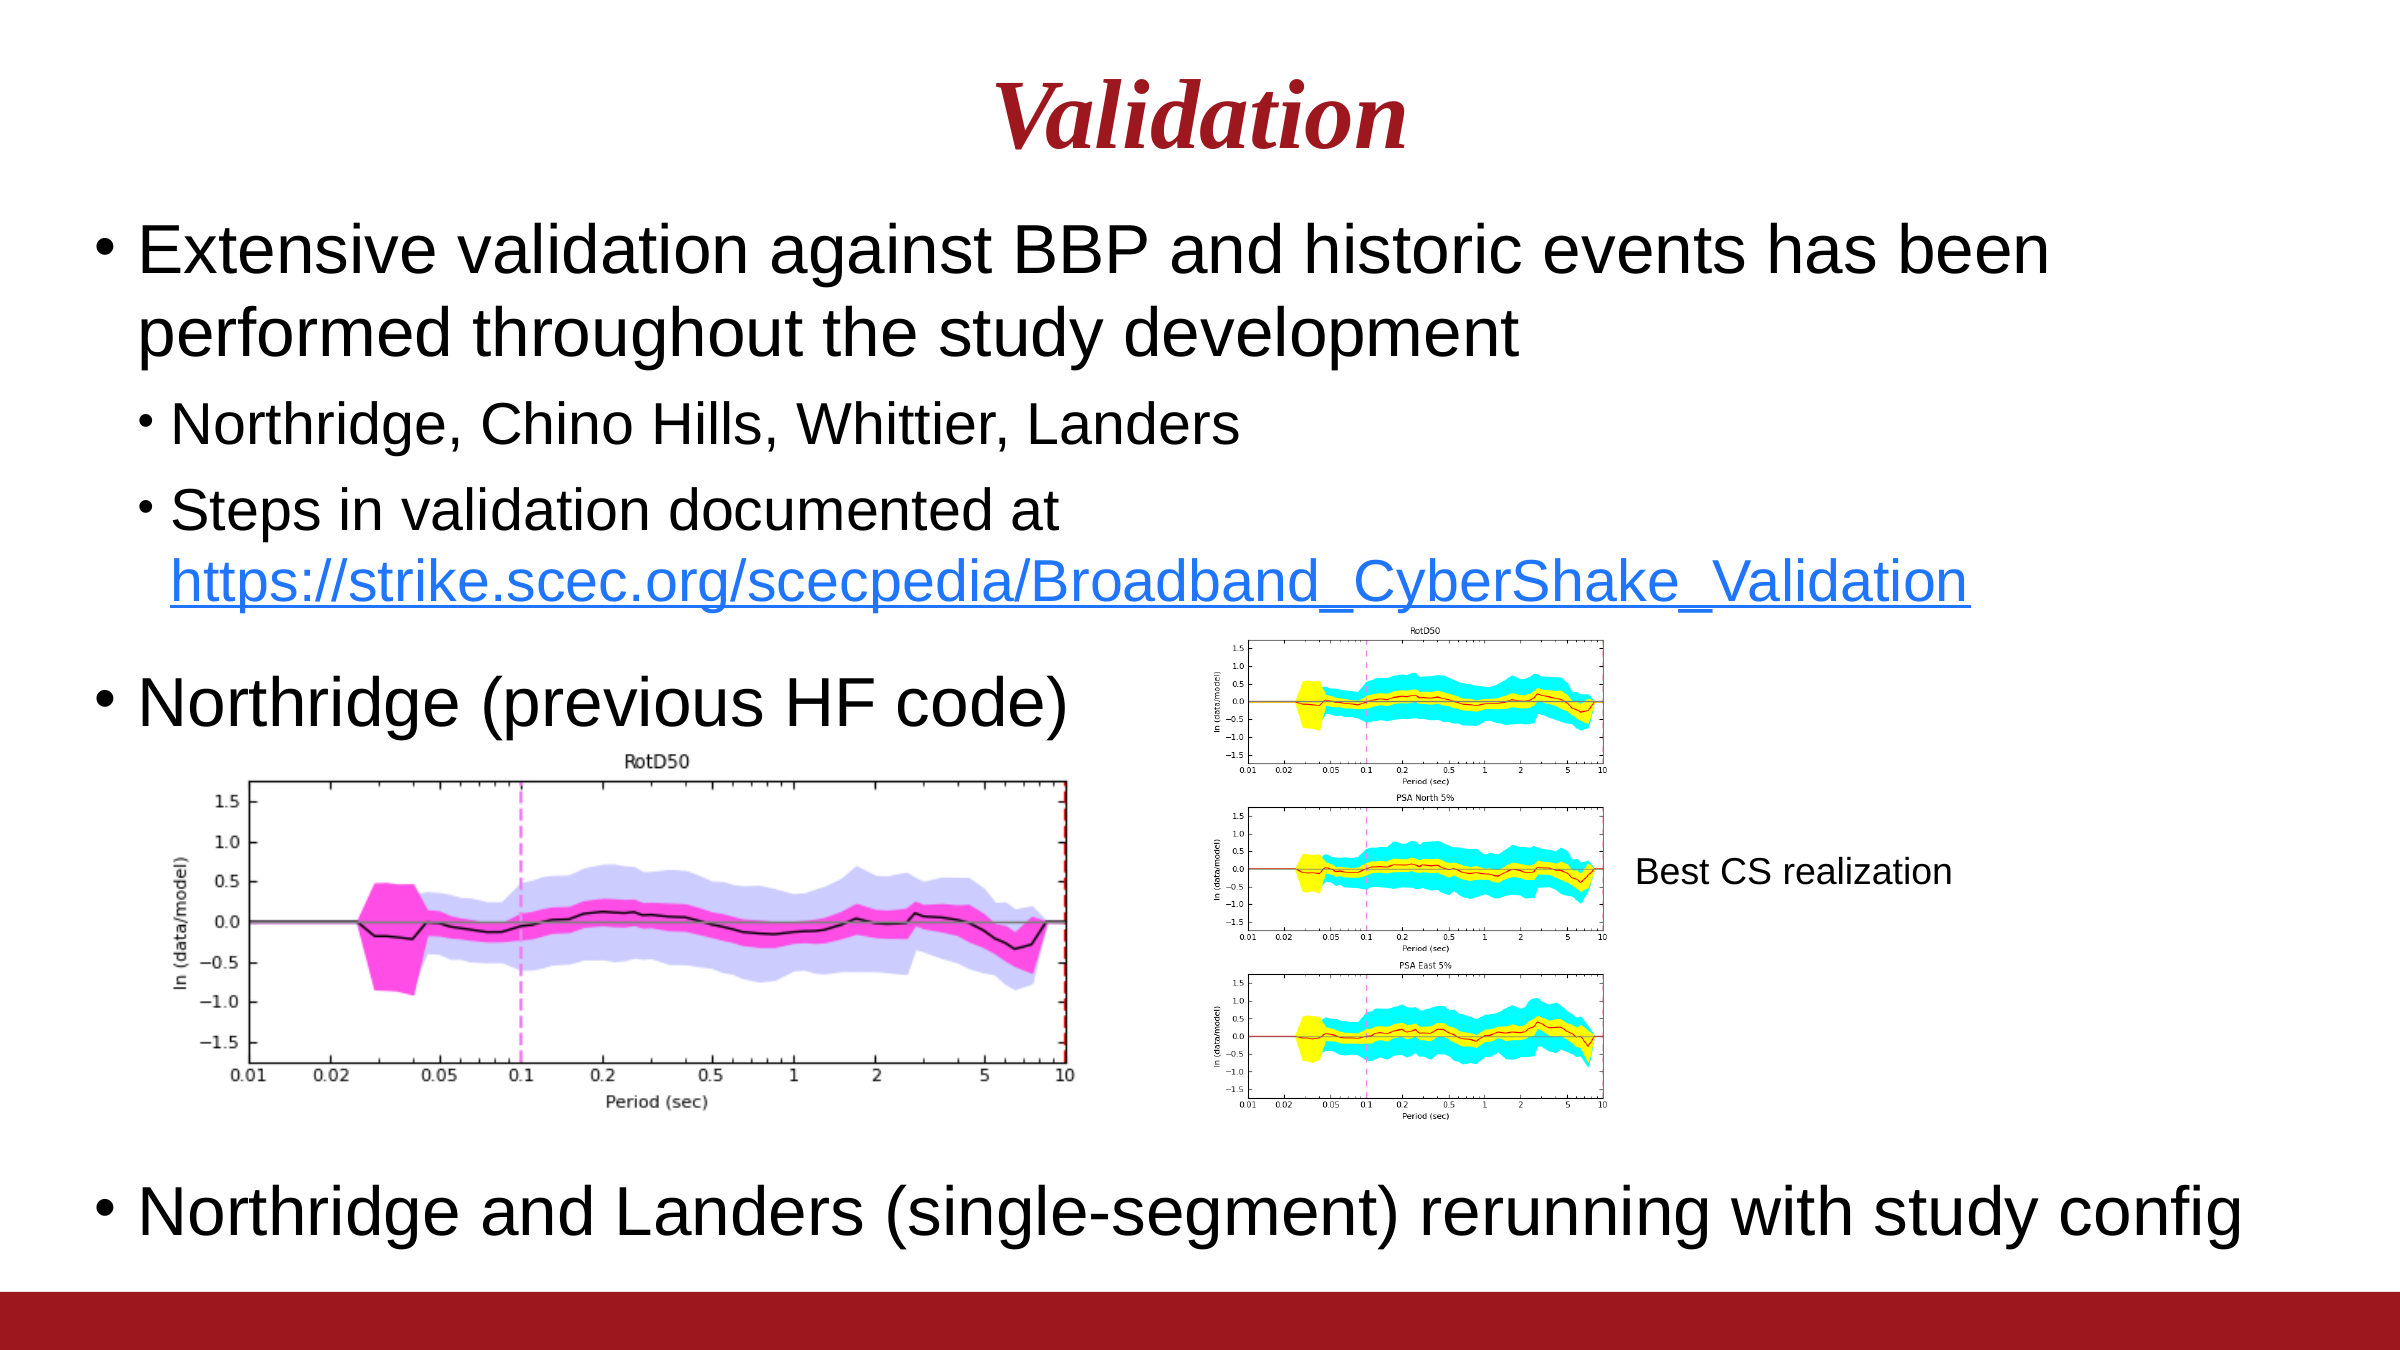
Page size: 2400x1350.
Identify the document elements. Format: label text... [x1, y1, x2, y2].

text_box Validation [59, 53, 2341, 180]
text_box Best CS realization [1619, 839, 2010, 897]
text_box Extensive validation against BBP and historic events has been performed throughout the study development Northridge, Chino Hills, Whittier, Landers Steps in validation documented at https://strike.scec.org/scecpedia/Broadband_CyberShake_Validation Northridge (previous HF code) Northridge and Landers (single-segment) rerunning with study config [74, 195, 2356, 1260]
picture [1205, 623, 1611, 1125]
picture [155, 744, 1094, 1120]
